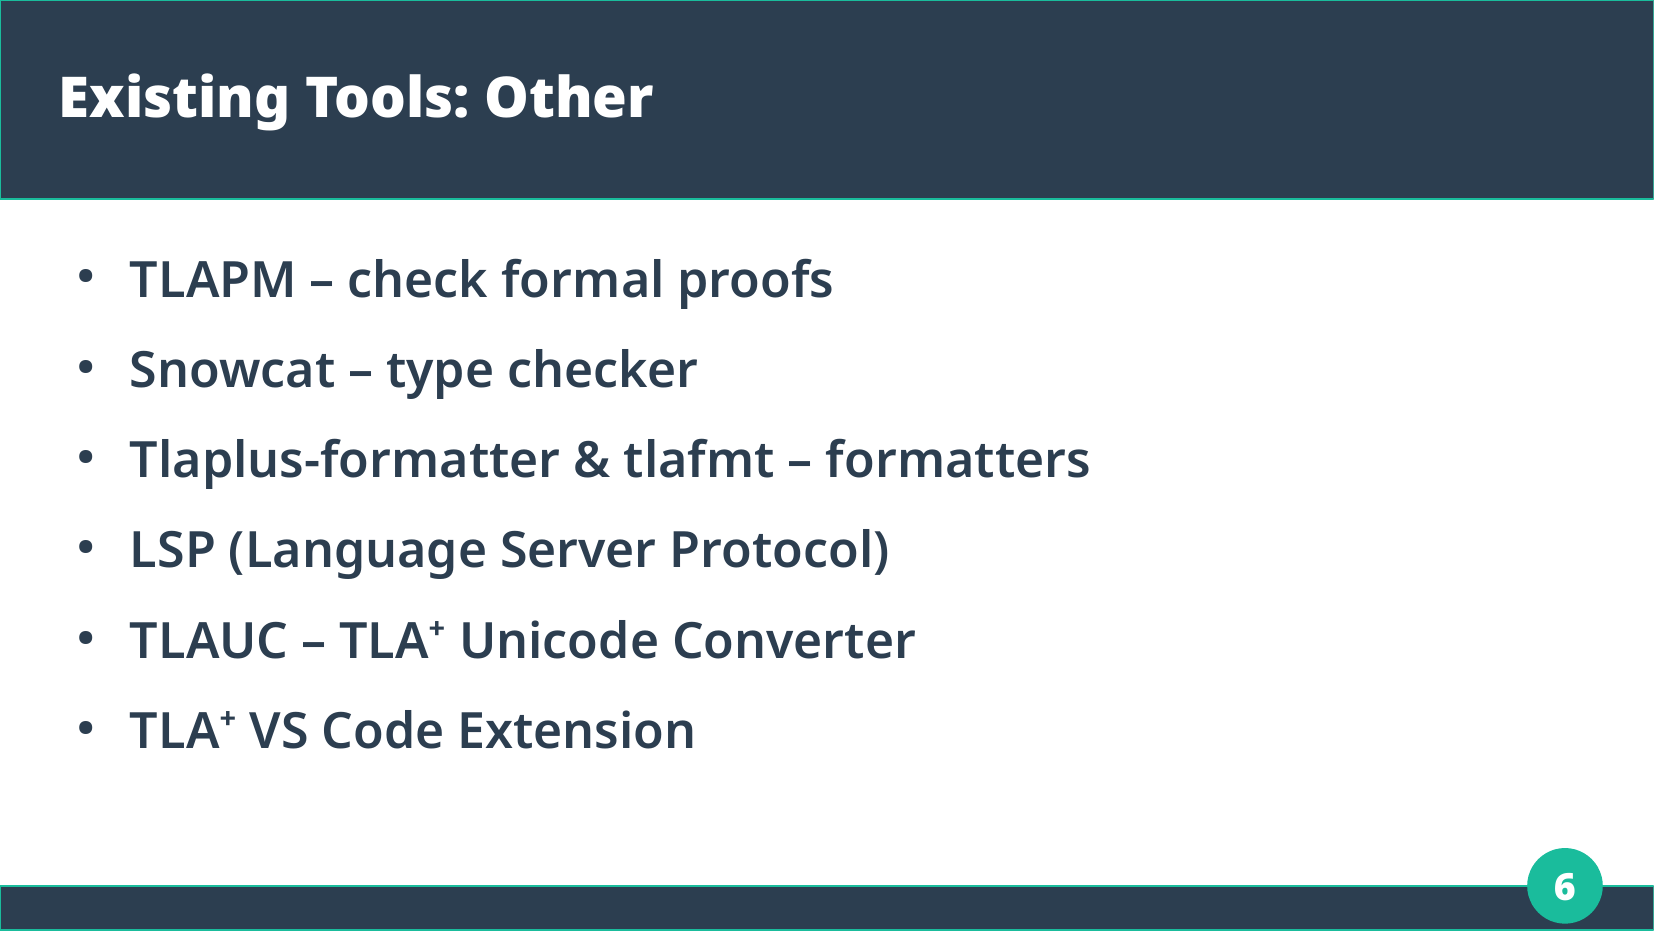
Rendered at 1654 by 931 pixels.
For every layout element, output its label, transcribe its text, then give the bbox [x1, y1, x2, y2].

list TLAPM – check formal proofs Snowcat – type checker Tlaplus-formatter & tlafmt – formatters LSP (Language Server Protocol) TLAUC – TLA⁺ Unicode Converter TLA⁺ VS Code Extension [59, 243, 1595, 864]
title Existing Tools: Other [59, 37, 1595, 155]
